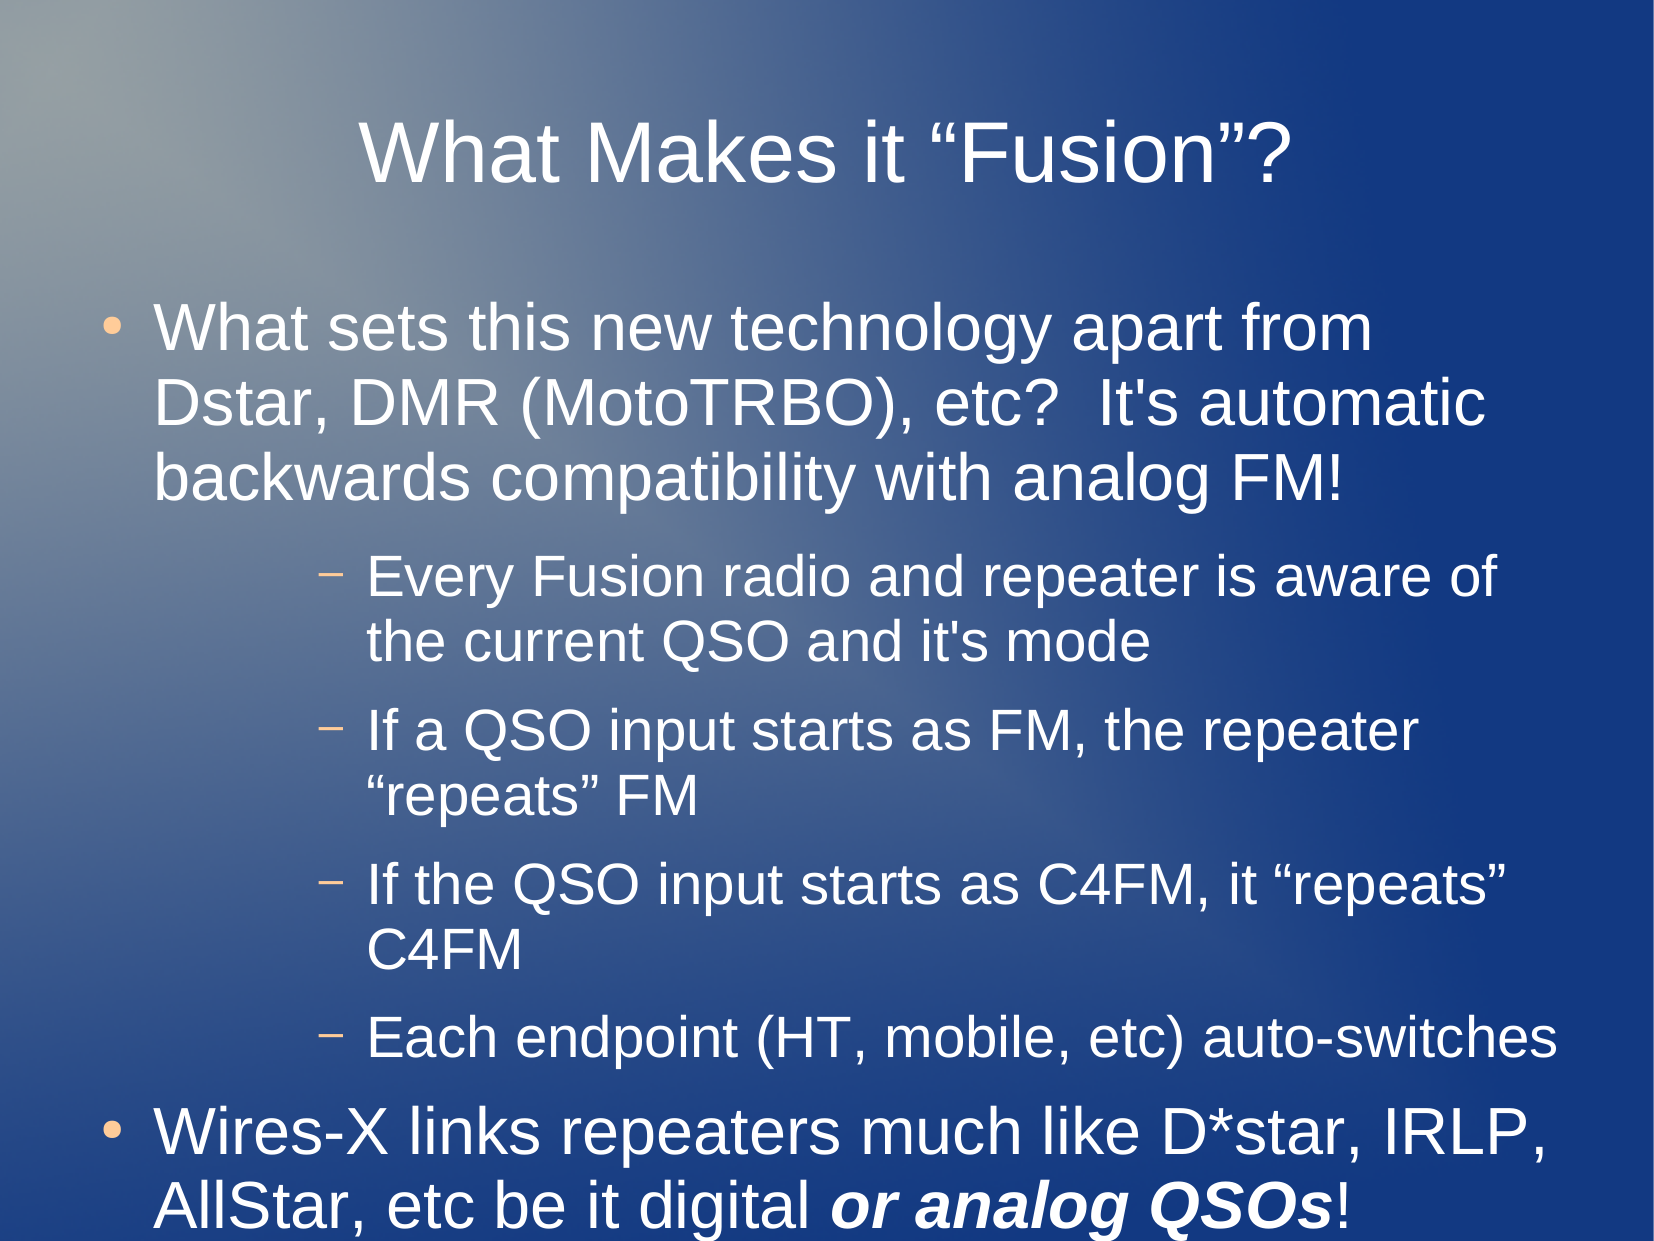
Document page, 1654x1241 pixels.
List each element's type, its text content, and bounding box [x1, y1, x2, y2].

title What Makes it “Fusion”? [82, 49, 1571, 257]
picture [0, 0, 1654, 1241]
list What sets this new technology apart from Dstar, DMR (MotoTRBO), etc? It's automatic backwards compatibility with analog FM! Every Fusion radio and repeater is aware of the current QSO and it's mode If a QSO input starts as FM, the repeater “repeats” FM If the QSO input starts as C4FM, it “repeats” C4FM Each endpoint (HT, mobile, etc) auto-switches Wires-X links repeaters much like D*star, IRLP, AllStar, etc be it digital or analog QSOs! [82, 290, 1571, 1241]
